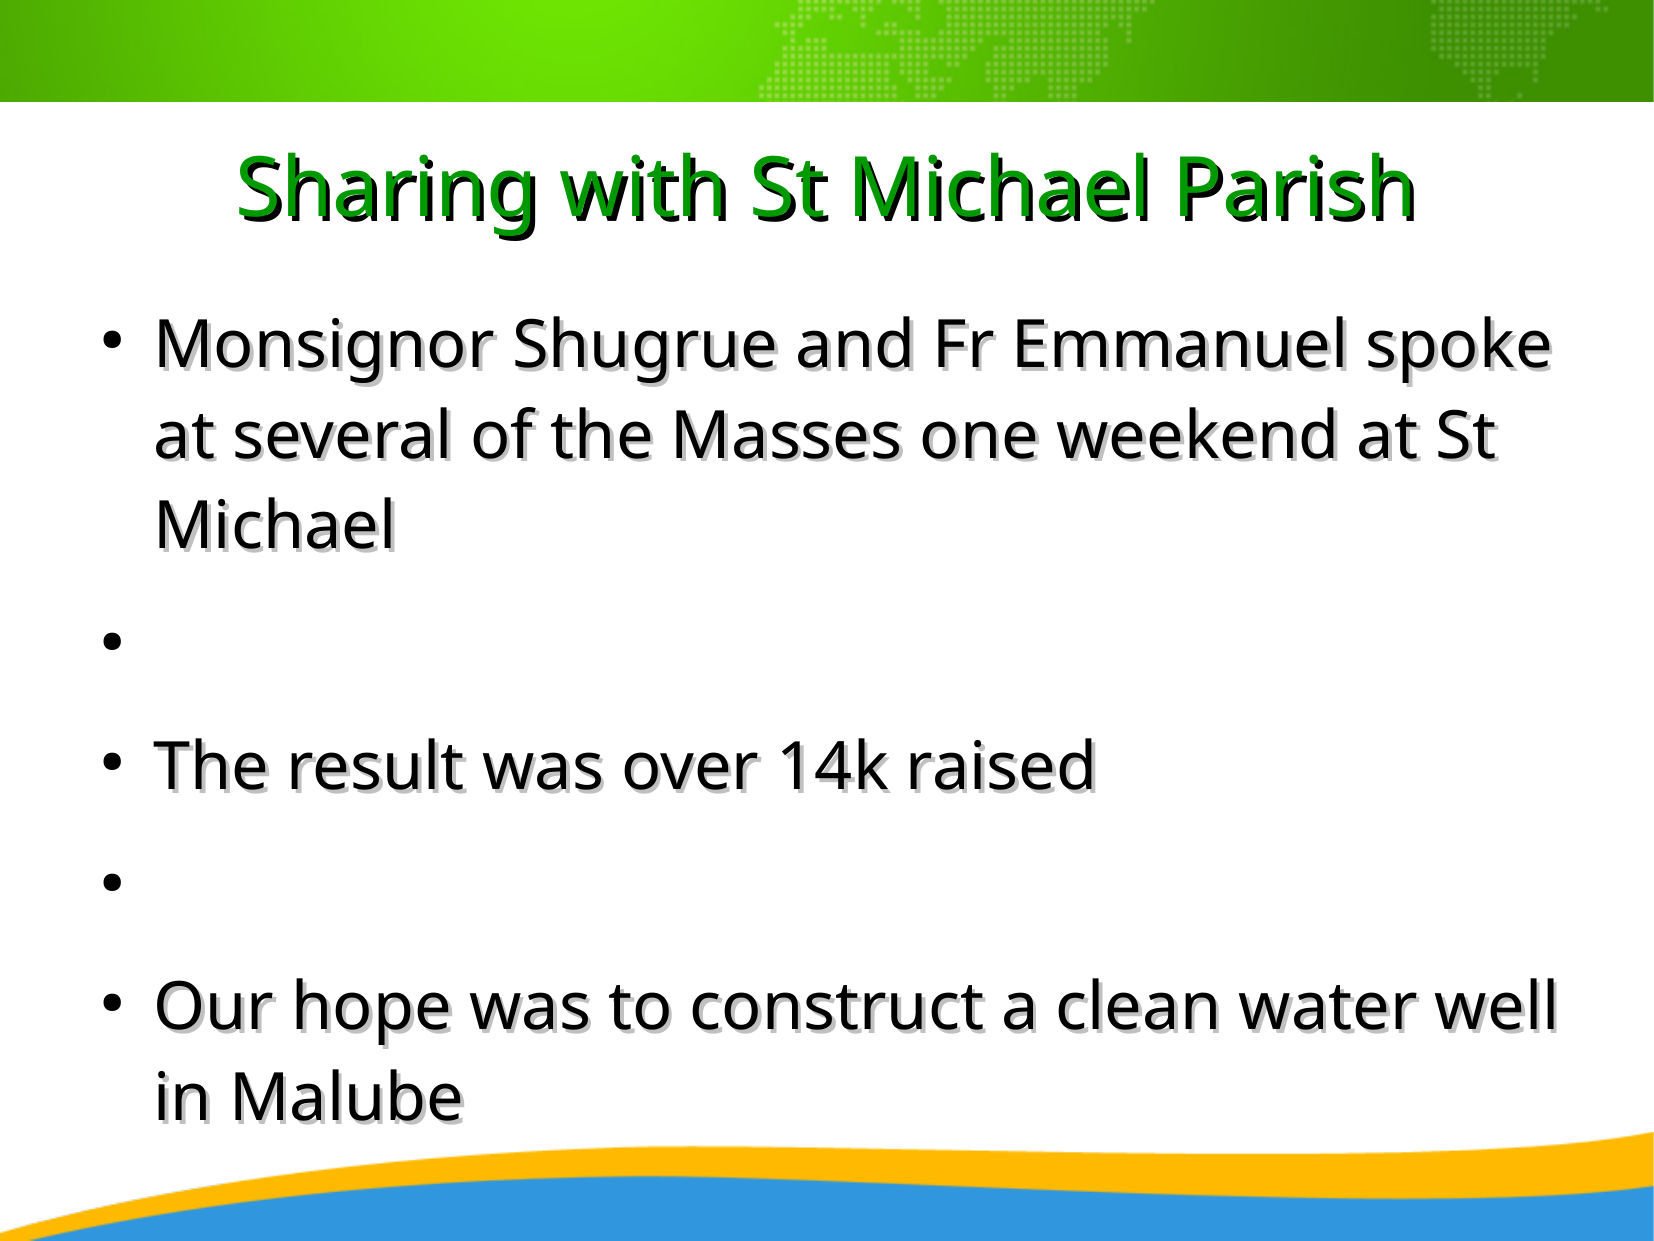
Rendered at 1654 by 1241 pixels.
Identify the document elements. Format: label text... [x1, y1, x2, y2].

title Sharing with St Michael Parish [82, 119, 1571, 250]
list Monsignor Shugrue and Fr Emmanuel spoke at several of the Masses one weekend at St Michael The result was over 14k raised Our hope was to construct a clean water well in Malube [82, 296, 1571, 1073]
picture [0, 0, 1654, 102]
picture [0, 1132, 1654, 1241]
